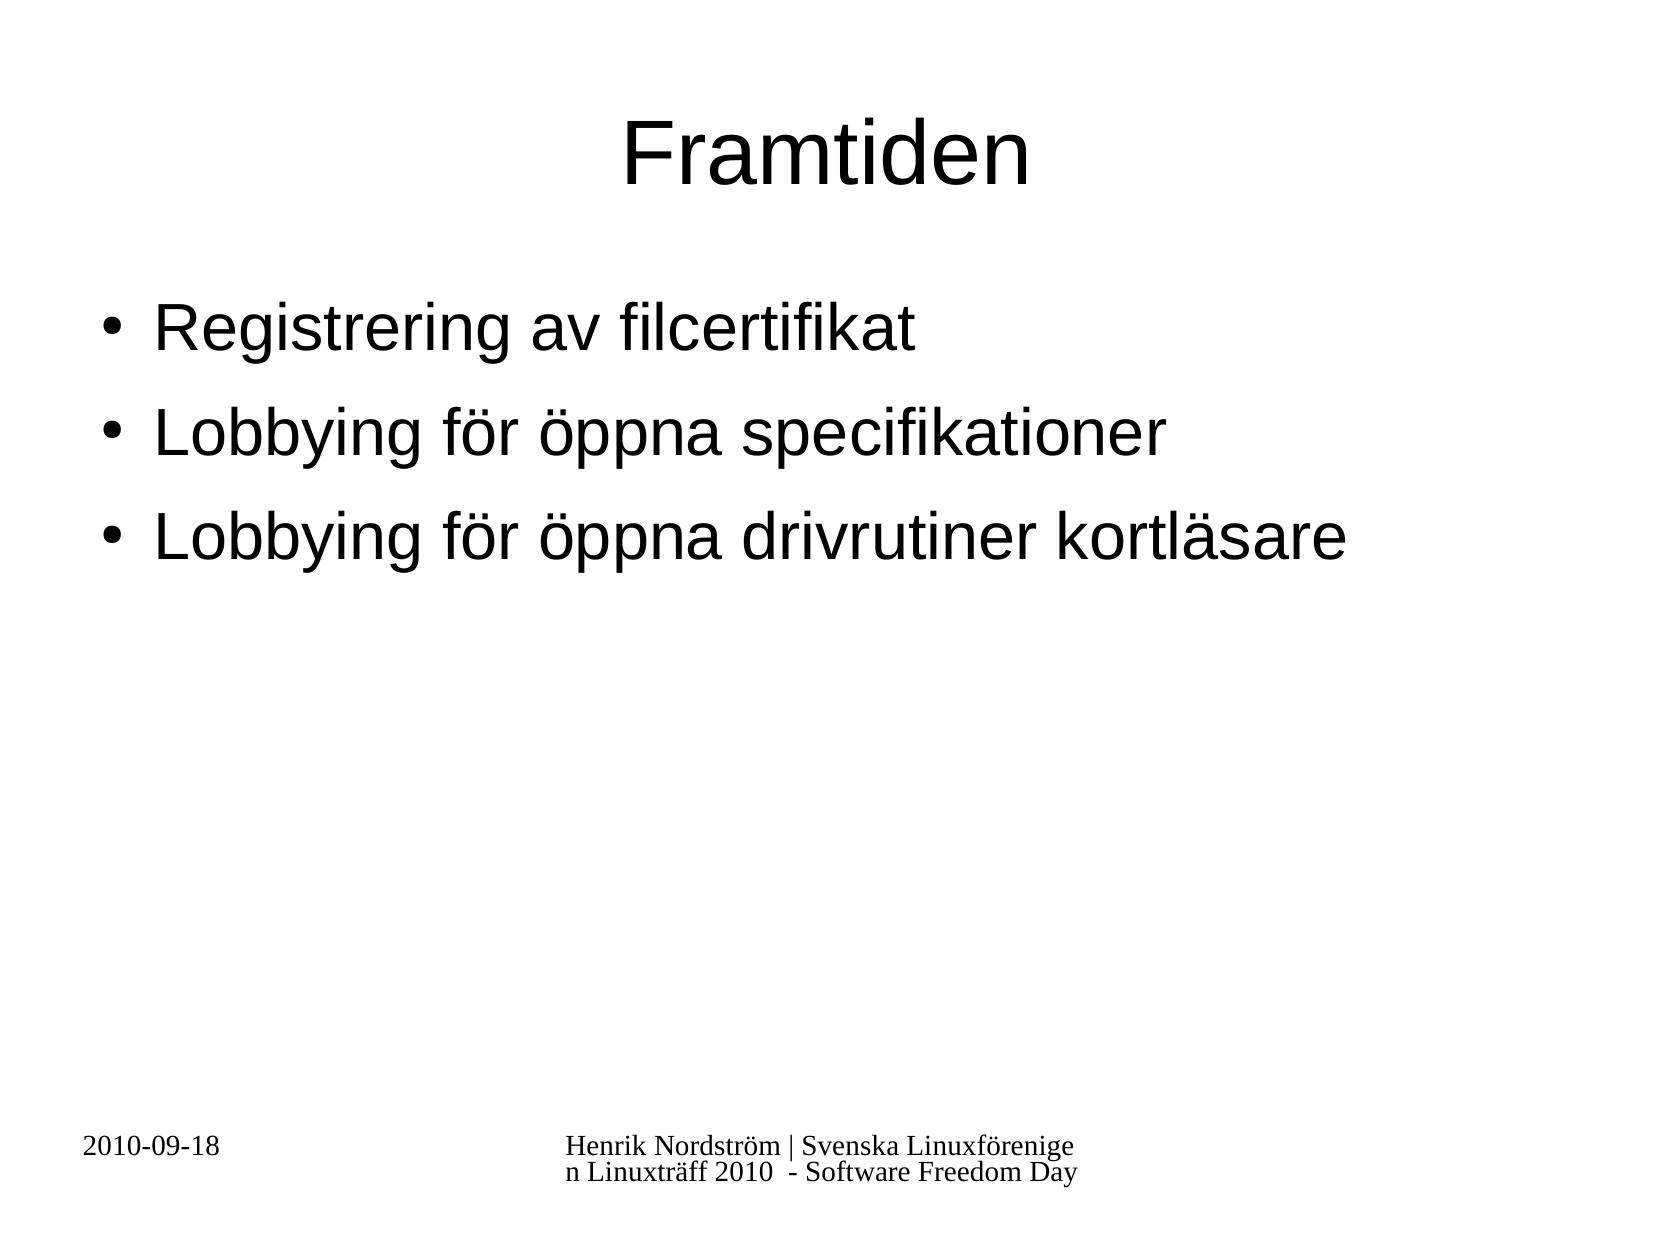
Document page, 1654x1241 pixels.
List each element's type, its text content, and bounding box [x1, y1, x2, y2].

title Framtiden [82, 56, 1571, 250]
list Registrering av filcertifikat Lobbying för öppna specifikationer Lobbying för öppna drivrutiner kortläsare [82, 290, 1571, 1094]
